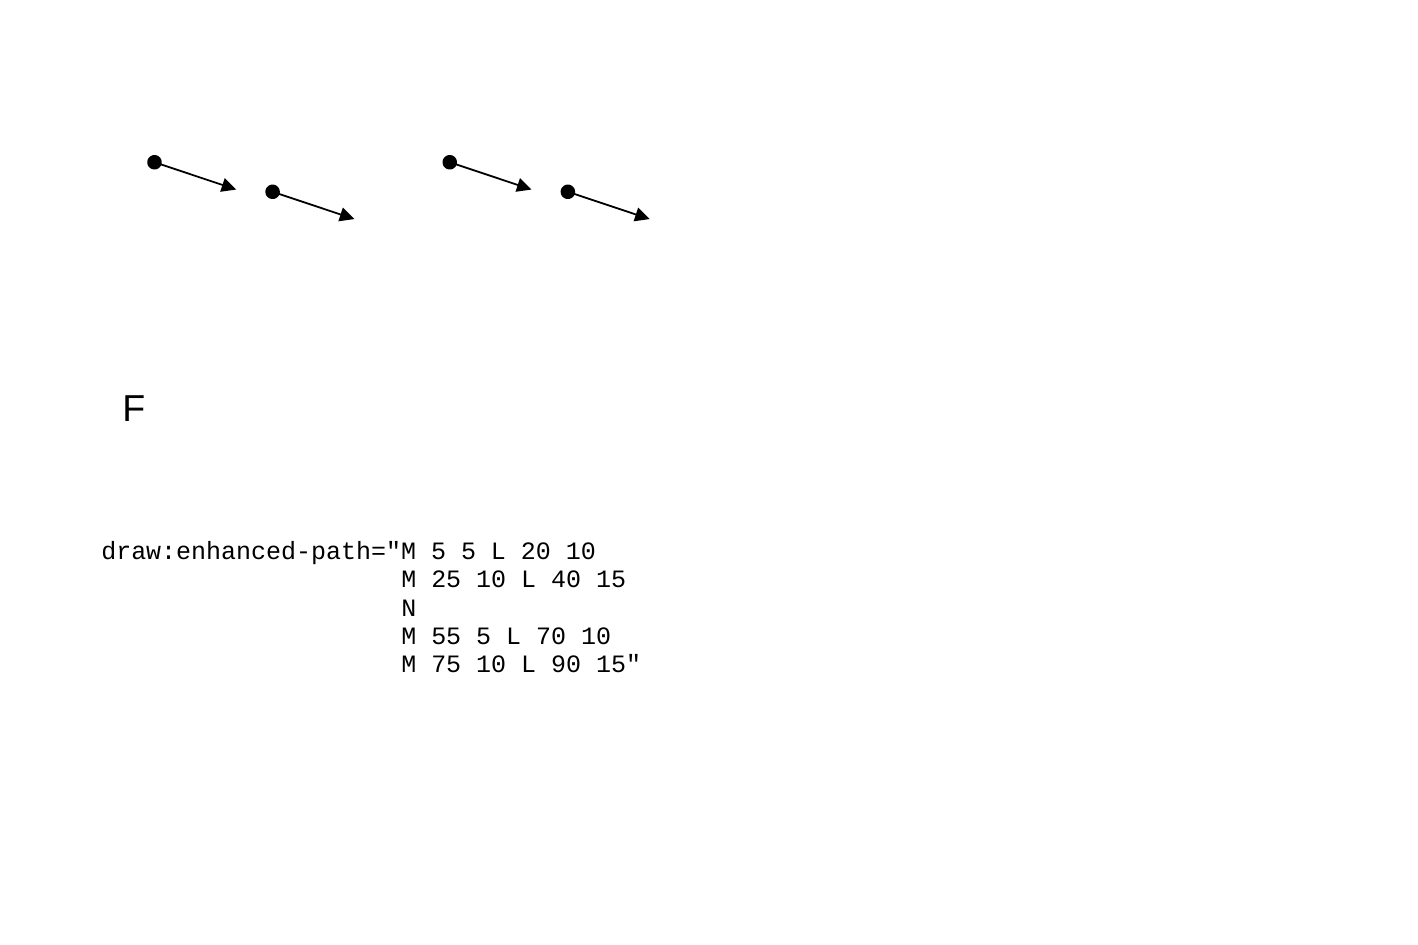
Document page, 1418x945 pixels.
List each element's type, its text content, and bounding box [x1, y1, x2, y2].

text_box [561, 189, 650, 220]
text_box draw:enhanced-path="M 5 5 L 20 10 M 25 10 L 40 15 N M 55 5 L 70 10 M 75 10 L 90 15" [86, 531, 767, 699]
text_box [147, 159, 237, 190]
text_box [265, 189, 355, 220]
text_box F [107, 379, 161, 437]
text_box [442, 159, 532, 190]
